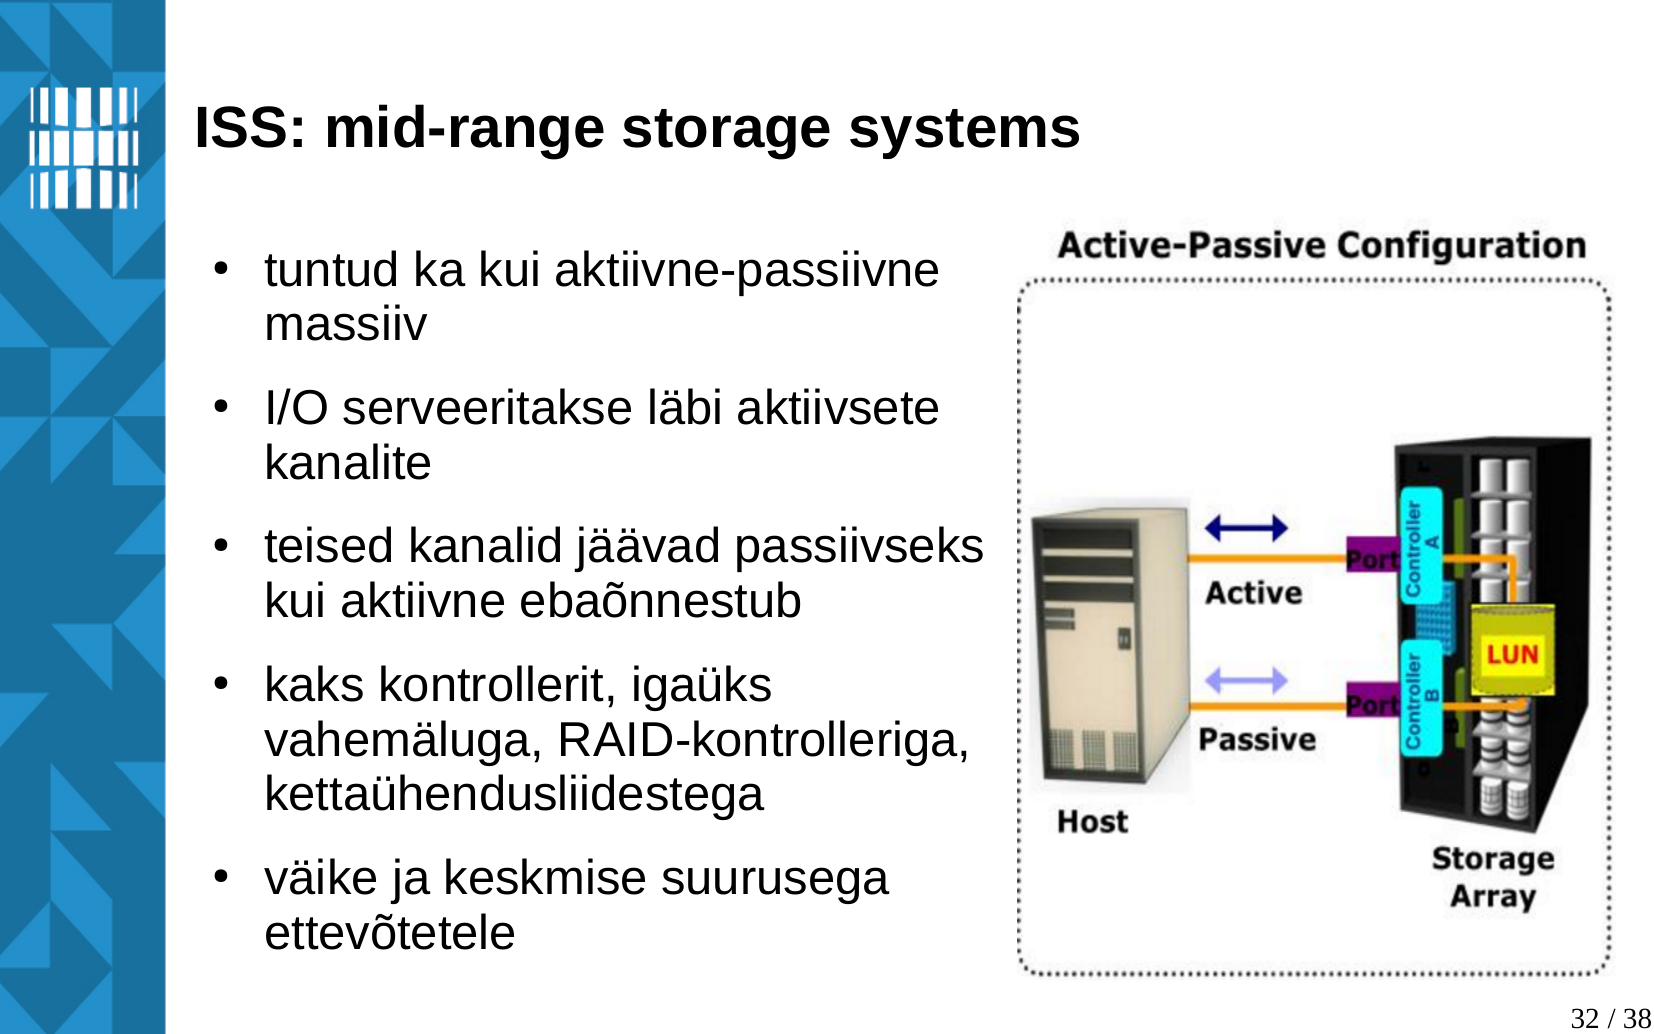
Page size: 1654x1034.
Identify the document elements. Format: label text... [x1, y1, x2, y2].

title ISS: mid-range storage systems [194, 41, 1564, 214]
list tuntud ka kui aktiivne-passiivne massiiv I/O serveeritakse läbi aktiivsete kanalite teised kanalid jäävad passiivseks kui aktiivne ebaõnnestub kaks kontrollerit, igaüks vahemäluga, RAID-kontrolleriga, kettaühendusliidestega väike ja keskmise suurusega ettevõtetele [194, 241, 988, 1004]
picture [1017, 213, 1619, 981]
